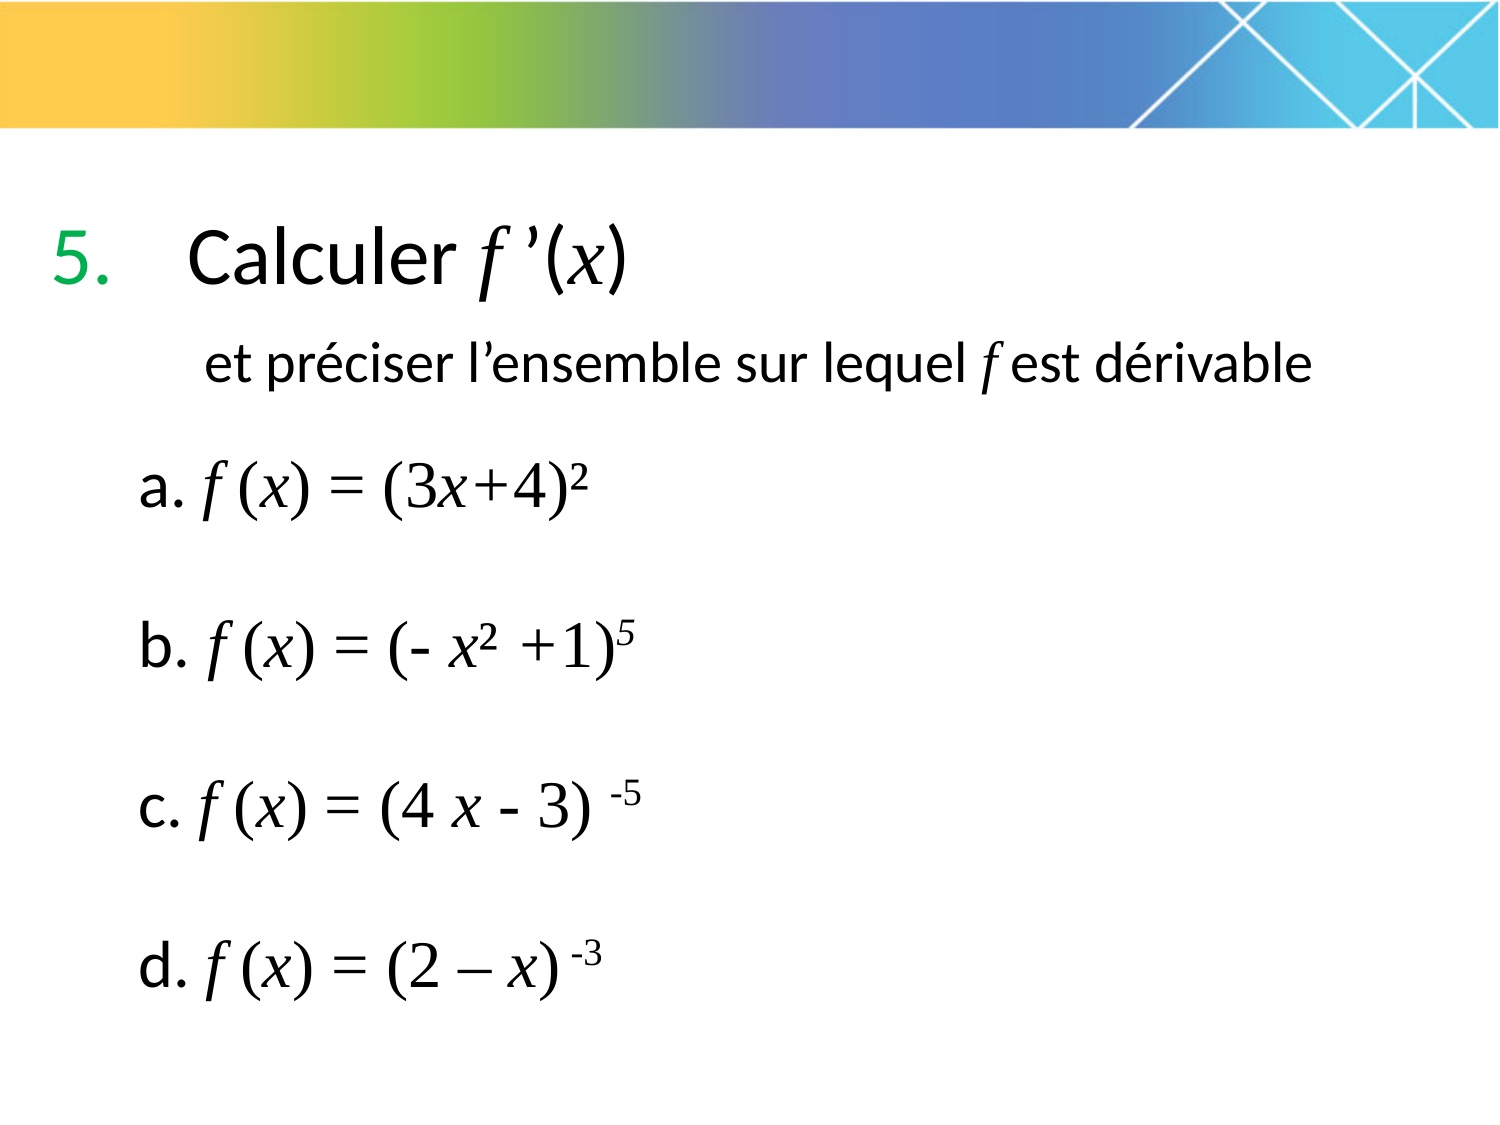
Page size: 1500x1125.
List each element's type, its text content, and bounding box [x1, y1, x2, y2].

text_box et préciser l’ensemble sur lequel f est dérivable [189, 316, 1329, 402]
text_box a. f (x) = (3x+4)² b. f (x) = (- x² +1)5 c. f (x) = (4 x - 3) -5 d. f (x) = (2 – x) -3 [123, 433, 903, 1125]
picture [0, 0, 1500, 130]
text_box Calculer f ’(x) [35, 163, 1500, 338]
